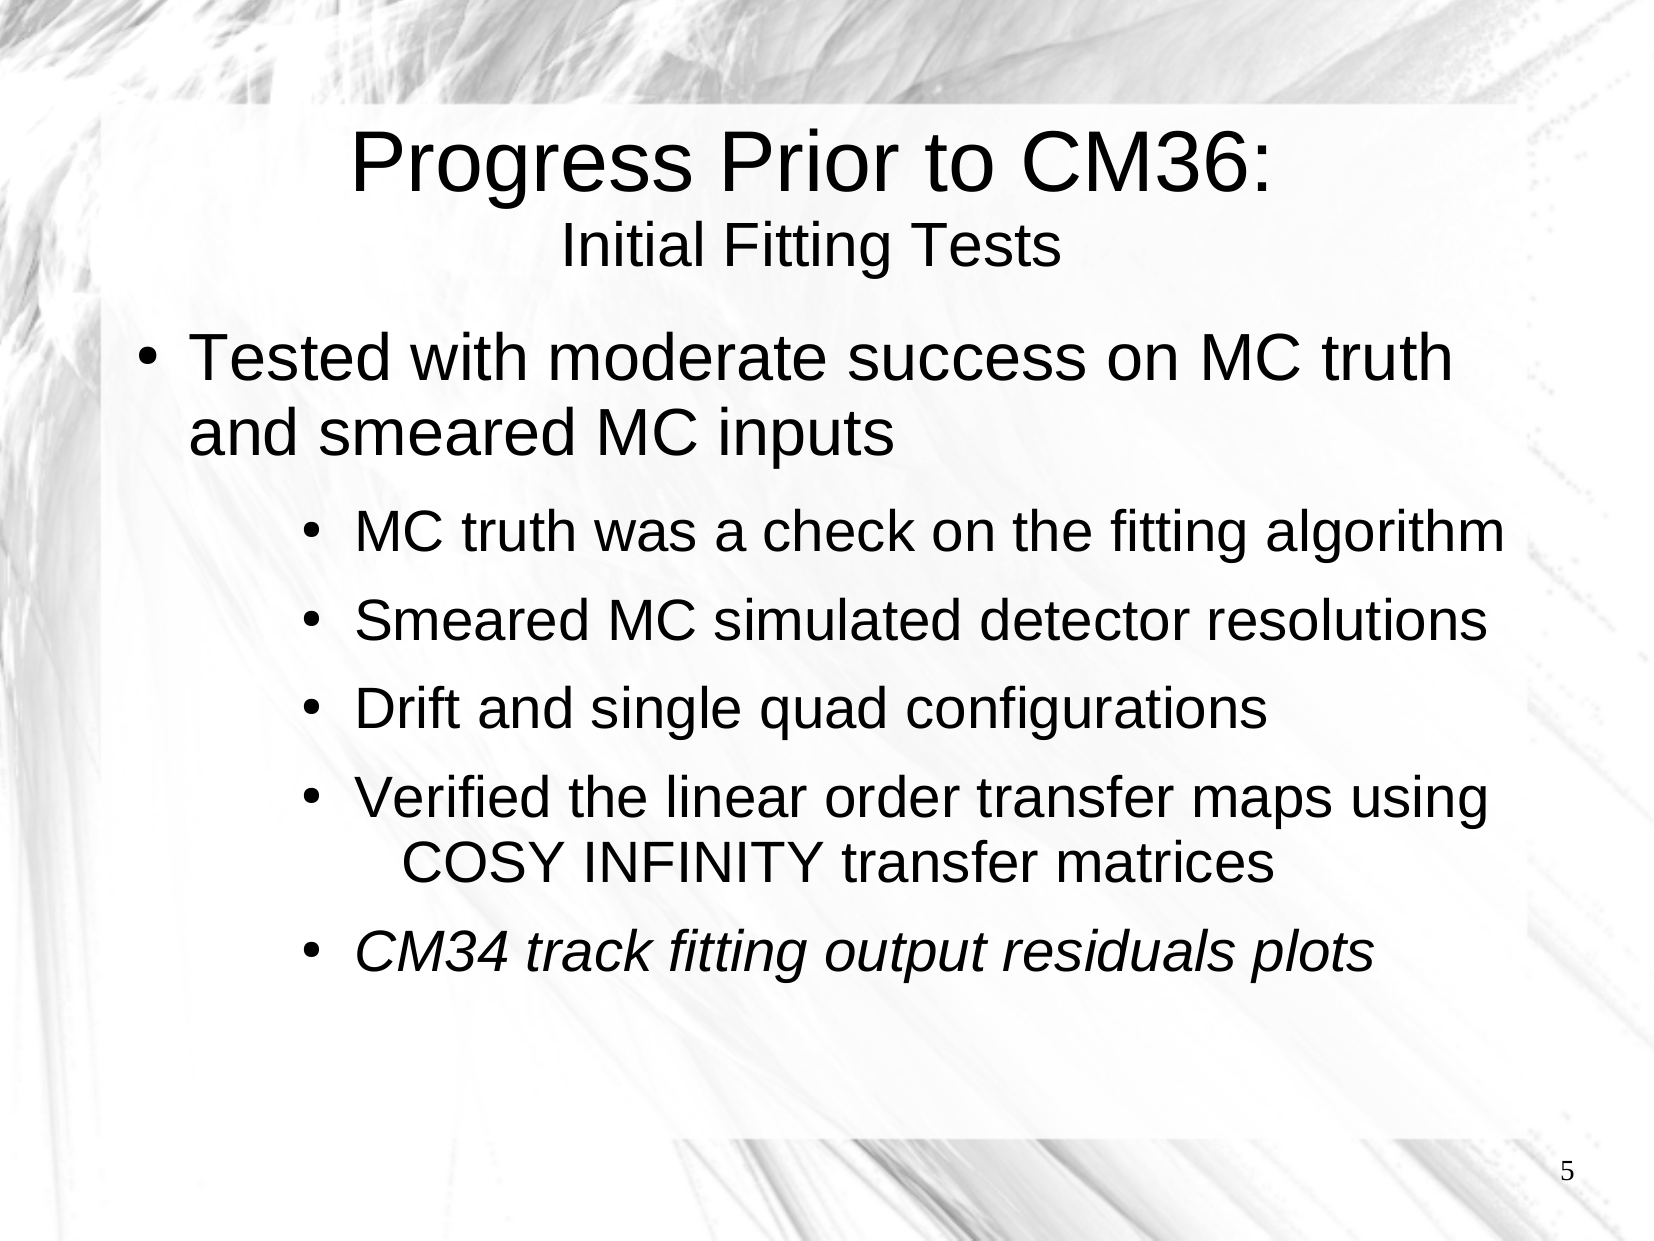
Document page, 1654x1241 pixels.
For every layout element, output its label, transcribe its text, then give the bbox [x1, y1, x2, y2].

title Progress Prior to CM36: Initial Fitting Tests [118, 112, 1506, 281]
picture [0, 0, 1654, 1241]
list Tested with moderate success on MC truth and smeared MC inputs MC truth was a check on the fitting algorithm Smeared MC simulated detector resolutions Drift and single quad configurations Verified the linear order transfer maps using COSY INFINITY transfer matrices CM34 track fitting output residuals plots [118, 319, 1571, 1139]
